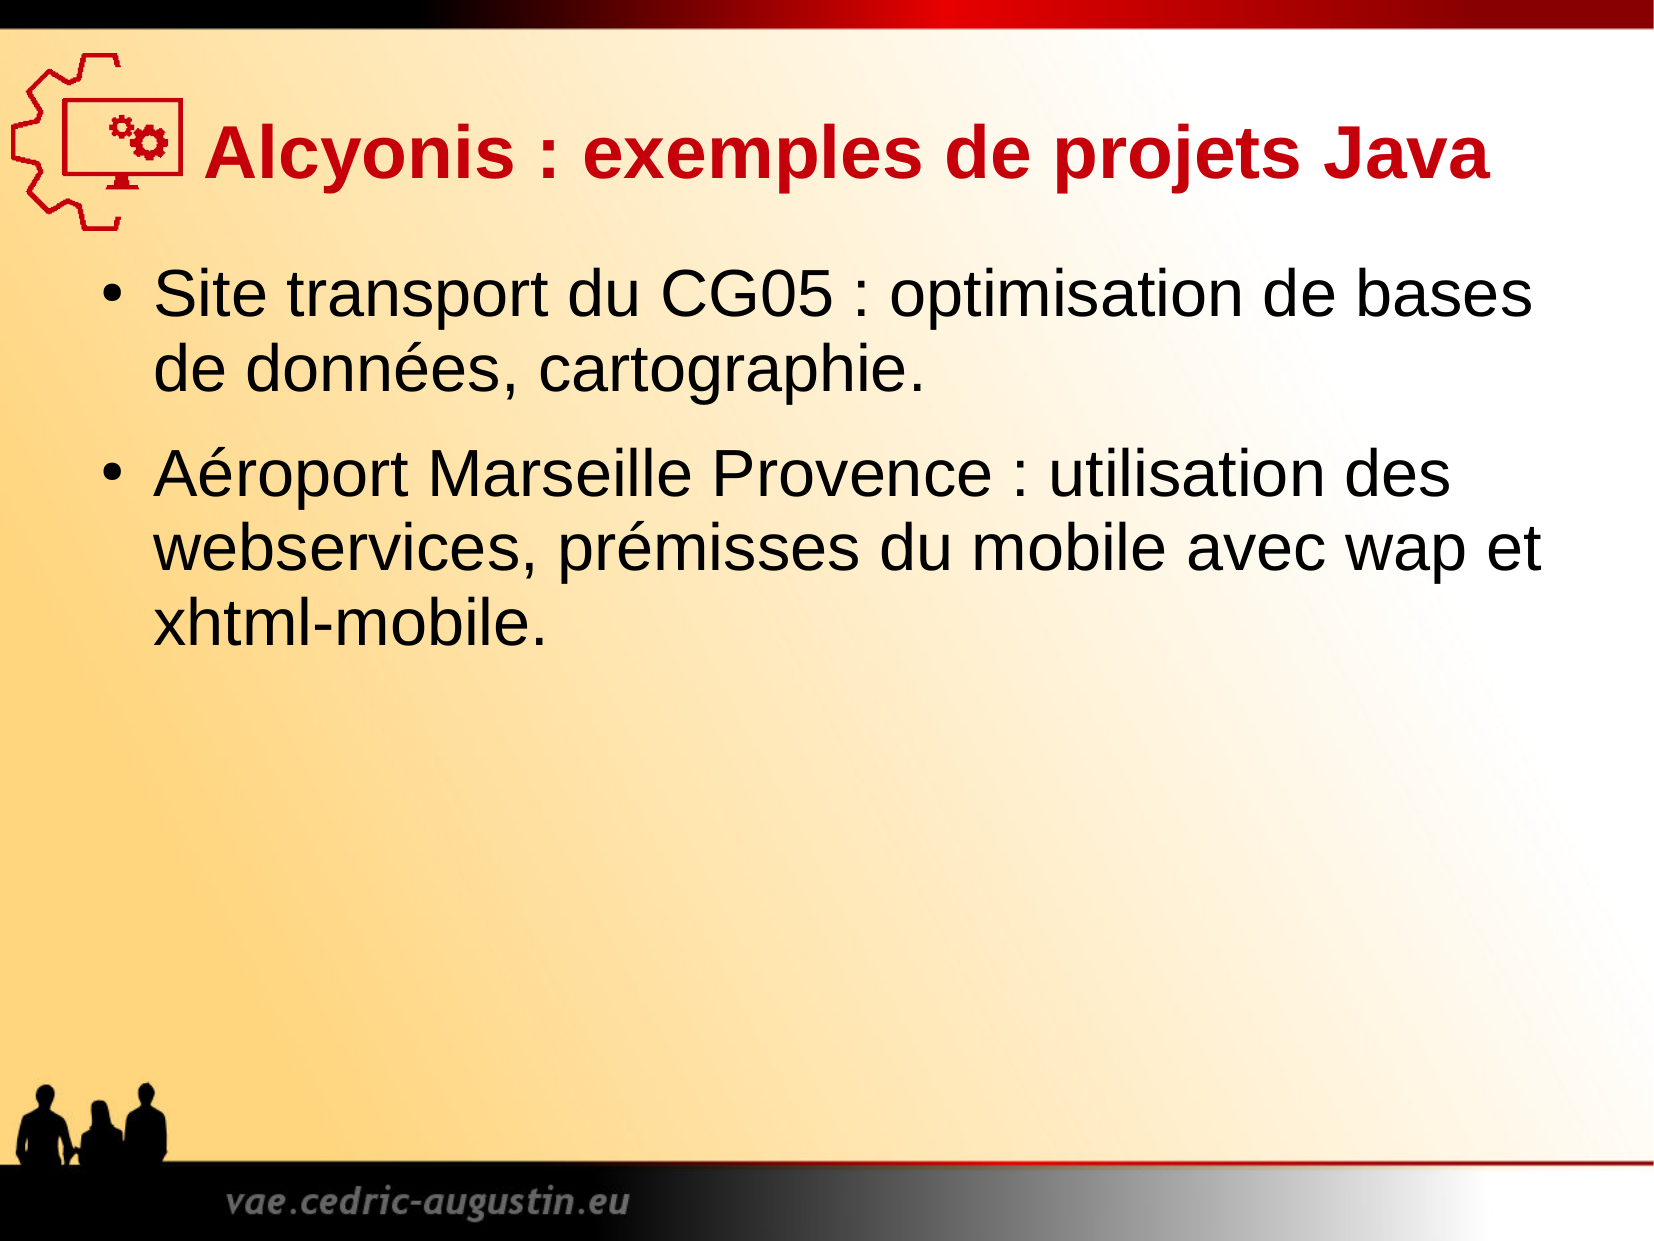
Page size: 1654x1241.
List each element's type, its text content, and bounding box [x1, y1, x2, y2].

list Site transport du CG05 : optimisation de bases de données, cartographie. Aéroport Marseille Provence : utilisation des webservices, prémisses du mobile avec wap et xhtml-mobile. [82, 256, 1571, 1099]
picture [0, 0, 1654, 1241]
title Alcyonis : exemples de projets Java [82, 49, 1571, 256]
